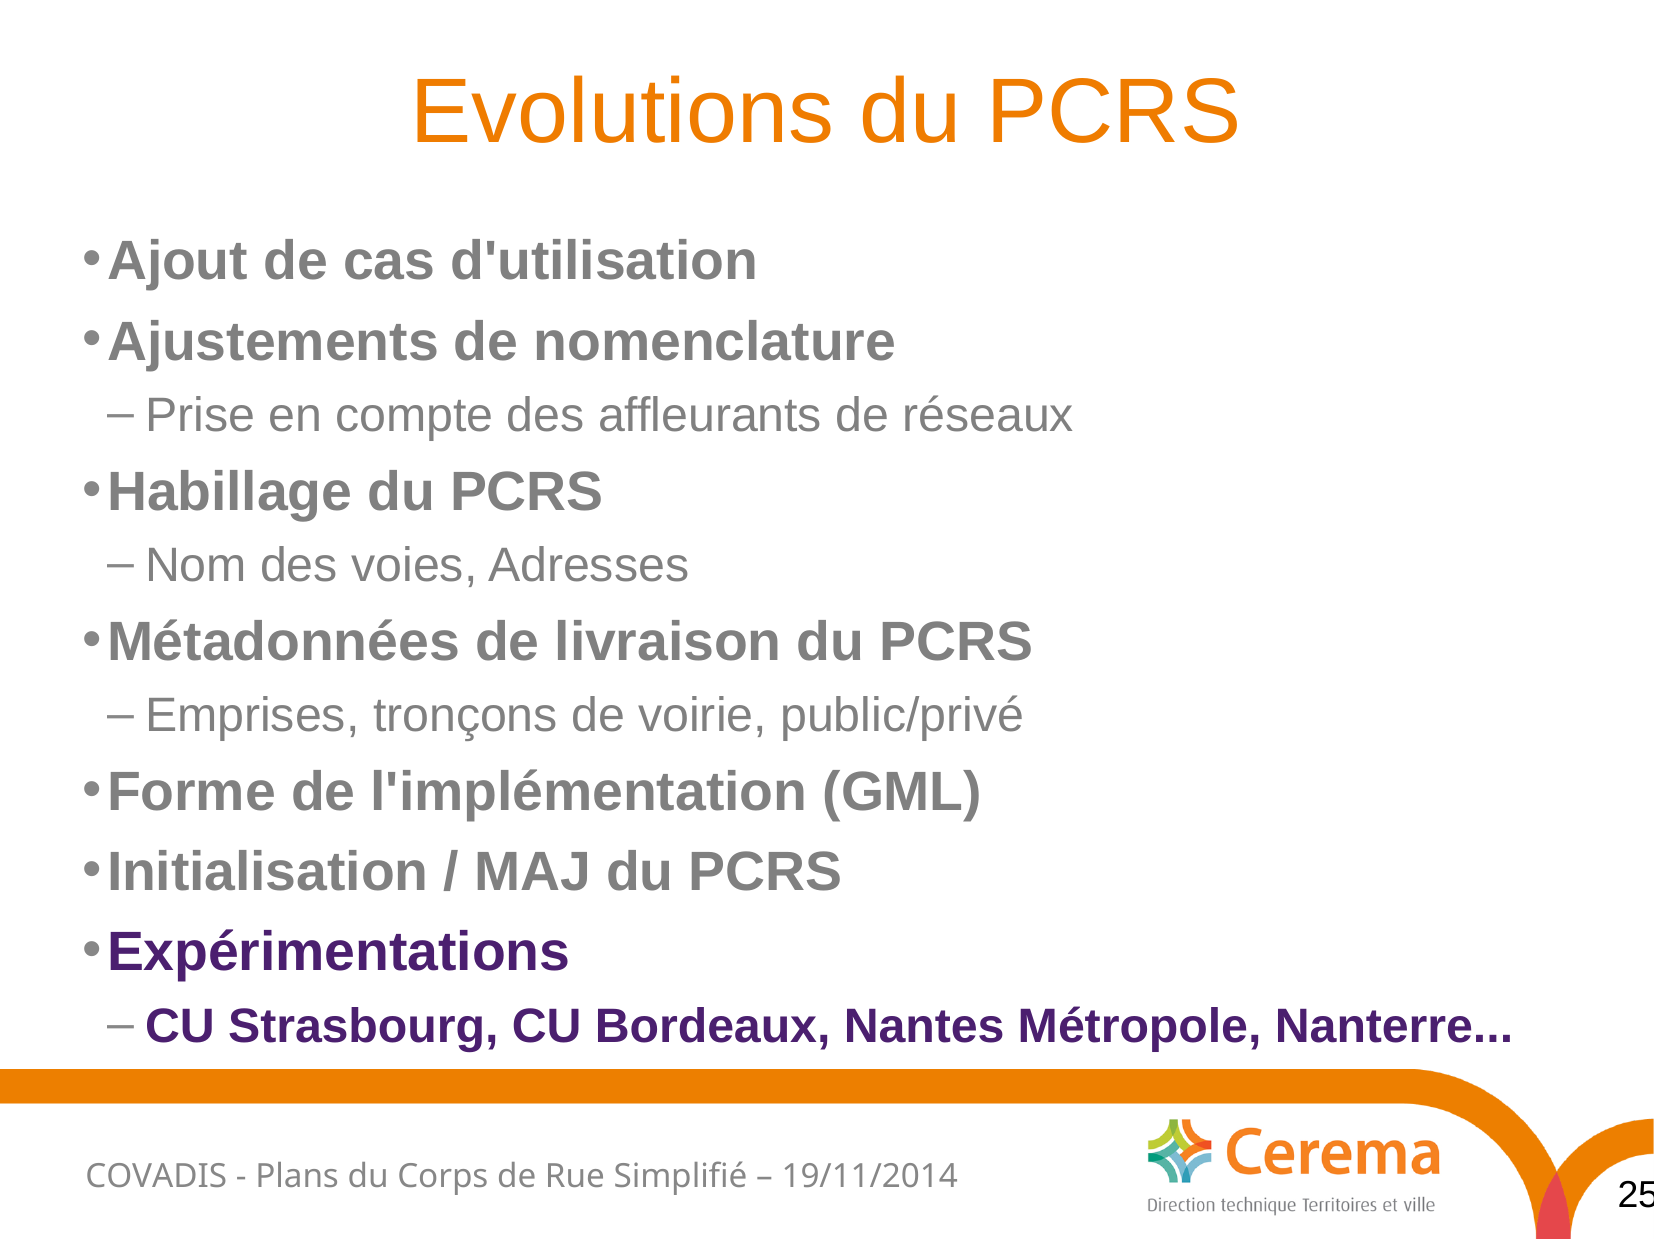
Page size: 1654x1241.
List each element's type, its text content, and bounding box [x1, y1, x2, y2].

list Ajout de cas d'utilisation Ajustements de nomenclature Prise en compte des affleurants de réseaux Habillage du PCRS Nom des voies, Adresses Métadonnées de livraison du PCRS Emprises, tronçons de voirie, public/privé Forme de l'implémentation (GML) Initialisation / MAJ du PCRS Expérimentations CU Strasbourg, CU Bordeaux, Nantes Métropole, Nanterre... [82, 224, 1538, 1063]
title Evolutions du PCRS [82, 2, 1571, 210]
picture [1644, 1184, 1654, 1192]
picture [0, 1069, 1654, 1239]
